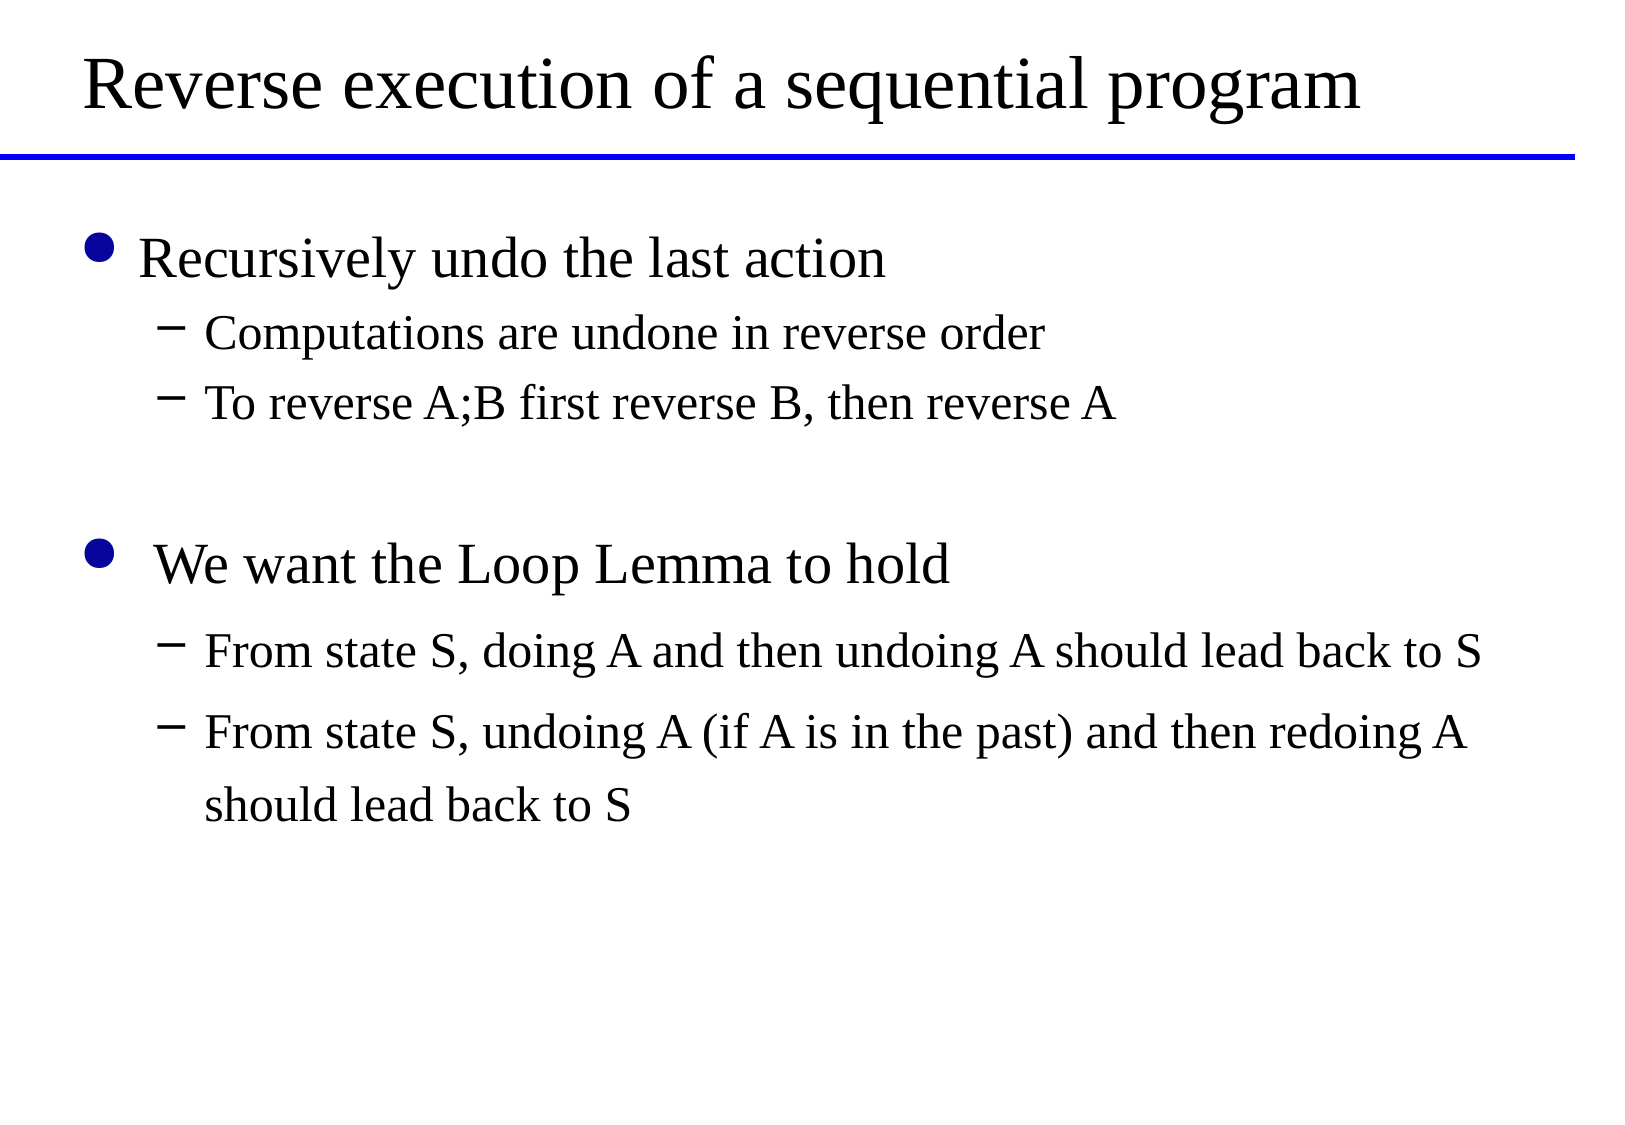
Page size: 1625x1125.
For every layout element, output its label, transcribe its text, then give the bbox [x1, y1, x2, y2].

list Recursively undo the last action Computations are undone in reverse order To reverse A;B first reverse B, then reverse A We want the Loop Lemma to hold From state S, doing A and then undoing A should lead back to S From state S, undoing A (if A is in the past) and then redoing A should lead back to S [67, 198, 1508, 1061]
title Reverse execution of a sequential program [67, 27, 1544, 131]
